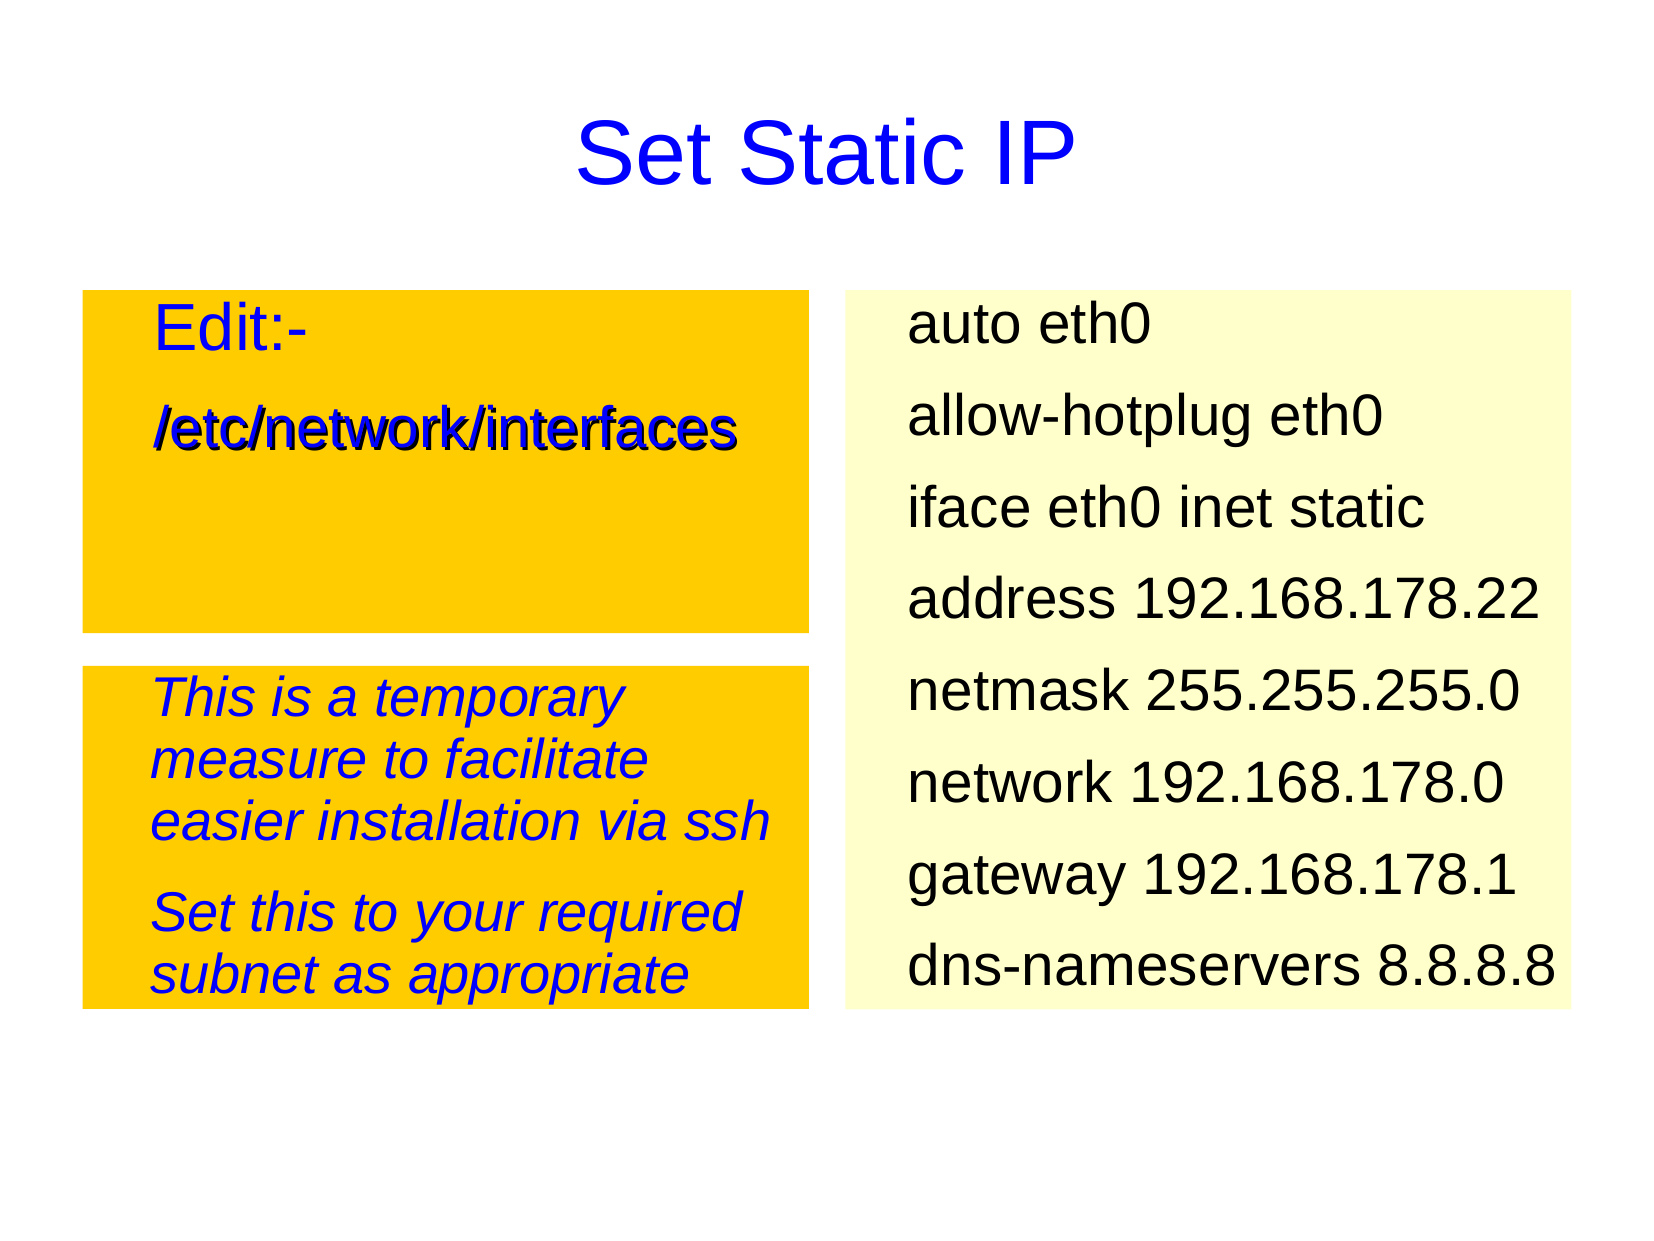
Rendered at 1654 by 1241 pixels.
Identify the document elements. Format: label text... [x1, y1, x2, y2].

list Edit:- /etc/network/interfaces [82, 290, 809, 634]
list This is a temporary measure to facilitate easier installation via ssh Set this to your required subnet as appropriate [82, 665, 809, 1009]
title Set Static IP [82, 49, 1571, 257]
list auto eth0 allow-hotplug eth0 iface eth0 inet static address 192.168.178.22 netmask 255.255.255.0 network 192.168.178.0 gateway 192.168.178.1 dns-nameservers 8.8.8.8 [845, 290, 1572, 1010]
